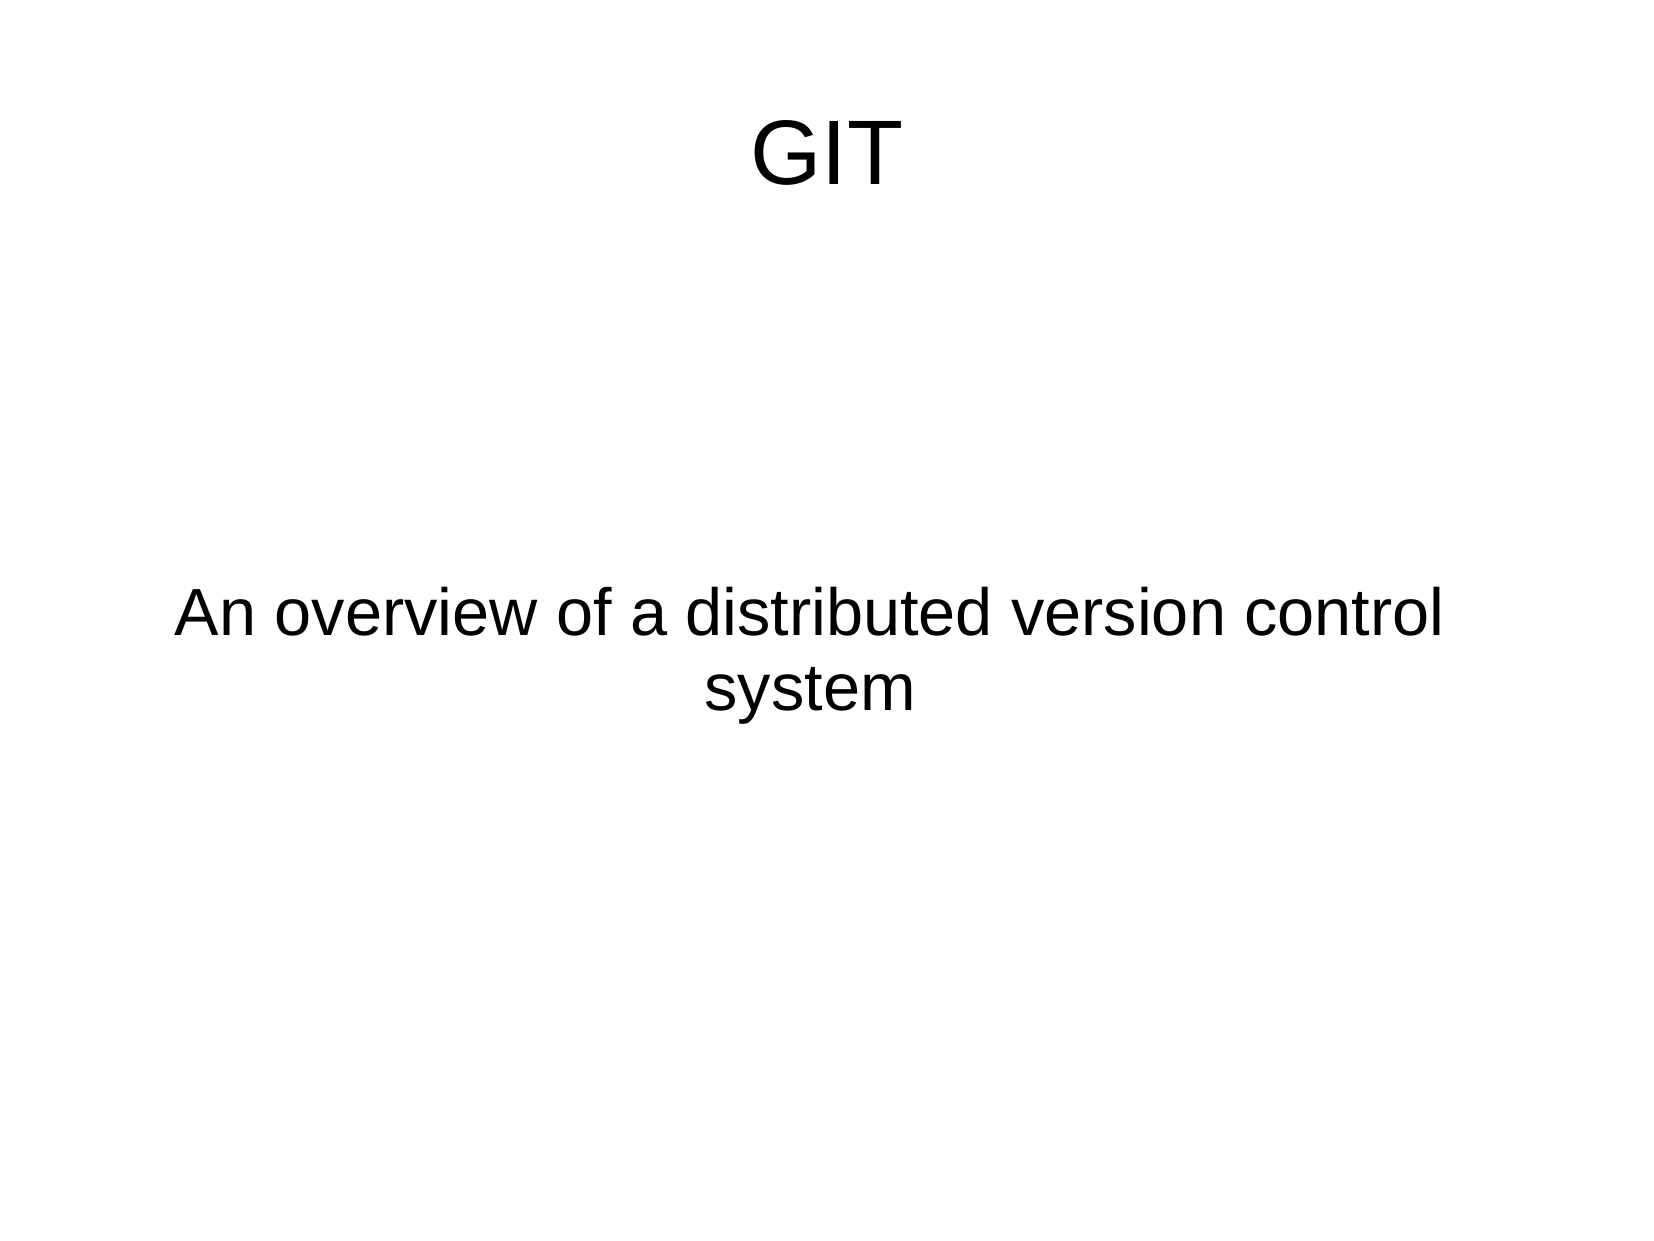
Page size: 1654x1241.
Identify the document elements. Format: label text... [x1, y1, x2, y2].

subtitle An overview of a distributed version control system [82, 290, 1538, 1010]
title GIT [82, 49, 1571, 257]
